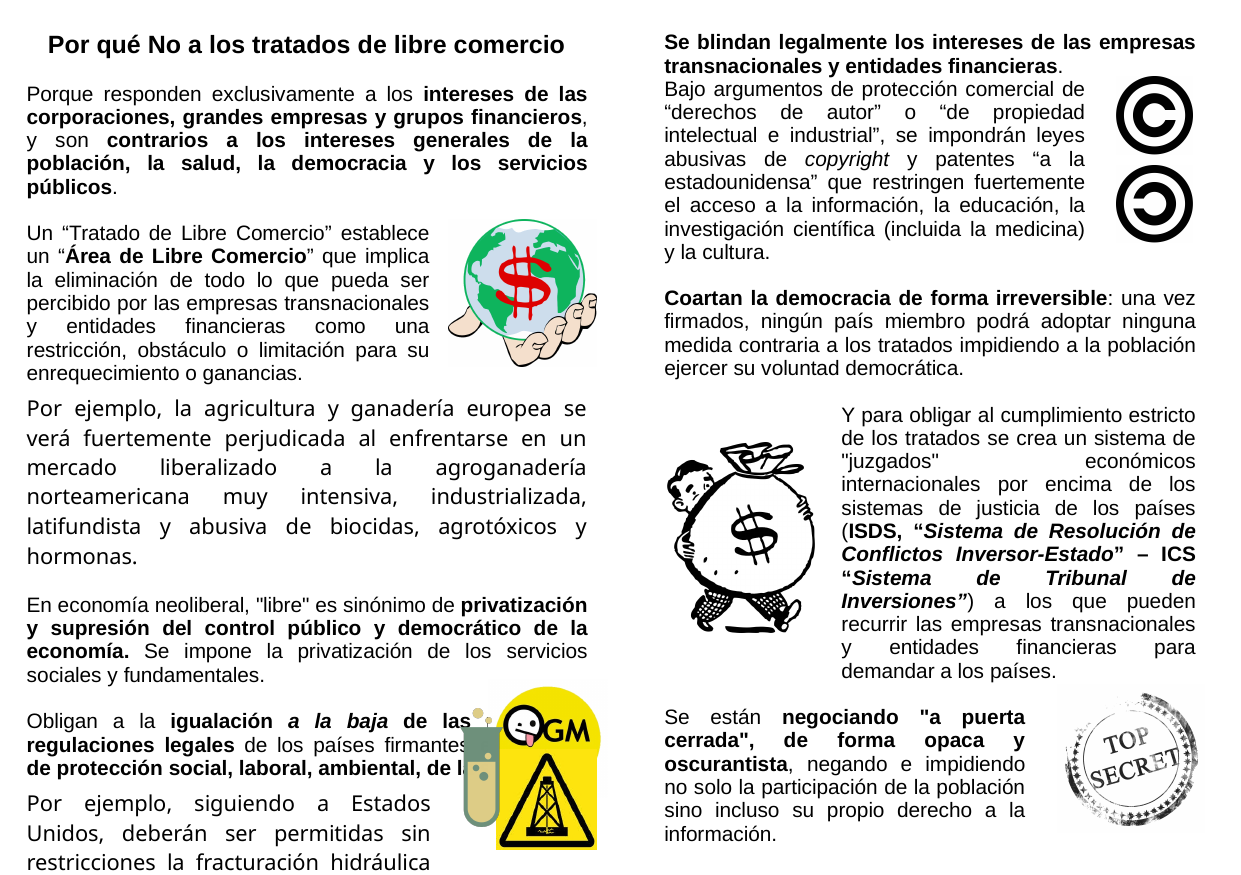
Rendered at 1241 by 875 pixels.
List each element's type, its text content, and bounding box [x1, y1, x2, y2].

picture [448, 219, 597, 367]
picture [1116, 165, 1193, 243]
text_box Se blindan legalmente los intereses de las empresas transnacionales y entidades financieras. Bajo argumentos de protección comercial de “derechos de autor” o “de propiedad intelectual e industrial”, se impondrán leyes abusivas de copyright y patentes “a la estadounidensa” que restringen fuertemente el acceso a la información, la educación, la investigación científica (incluida la medicina) y la cultura. Coartan la democracia de forma irreversible: una vez firmados, ningún país miembro podrá adoptar ninguna medida contraria a los tratados impidiendo a la población ejercer su voluntad democrática. Y para obligar al cumplimiento estricto de los tratados se crea un sistema de "juzgados" económicos internacionales por encima de los sistemas de justicia de los países (ISDS, “Sistema de Resolución de Conflictos Inversor-Estado” – ICS “Sistema de Tribunal de Inversiones”) a los que pueden recurrir las empresas transnacionales y entidades financieras para demandar a los países. Se están negociando "a puerta cerrada", de forma opaca y oscurantista, negando e impidiendo no solo la participación de la población sino incluso su propio derecho a la información. [649, 23, 1211, 854]
picture [1057, 684, 1205, 833]
text_box Por qué No a los tratados de libre comercio Porque responden exclusivamente a los intereses de las corporaciones, grandes empresas y grupos financieros, y son contrarios a los intereses generales de la población, la salud, la democracia y los servicios públicos. Un “Tratado de Libre Comercio” establece un “Área de Libre Comercio” que implica la eliminación de todo lo que pueda ser percibido por las empresas transnacionales y entidades financieras como una restricción, obstáculo o limitación para su enrequecimiento o ganancias. Por ejemplo, la agricultura y ganadería europea se verá fuertemente perjudicada al enfrentarse en un mercado liberalizado a la agroganadería norteamericana muy intensiva, industrializada, latifundista y abusiva de biocidas, agrotóxicos y hormonas. En economía neoliberal, "libre" es sinónimo de privatización y supresión del control público y democrático de la economía. Se impone la privatización de los servicios sociales y fundamentales. Obligan a la igualación a la baja de las normas y regulaciones legales de los países firmantes en materia de protección social, laboral, ambiental, de la salud,... Por ejemplo, siguiendo a Estados Unidos, deberán ser permitidas sin restricciones la fracturación hidráulica para extracción de hidrocarburos (fracking), la comida genéticamente modificada, la carne tratada con hormonas o las actividades y sustancias potencialmente peligrosas para las personas y el medio ambiente actualmente prohibidas en la Unión Europea según el "principio de precaución". [11, 23, 603, 853]
picture [667, 442, 815, 633]
picture [1116, 76, 1193, 155]
picture [460, 679, 608, 850]
